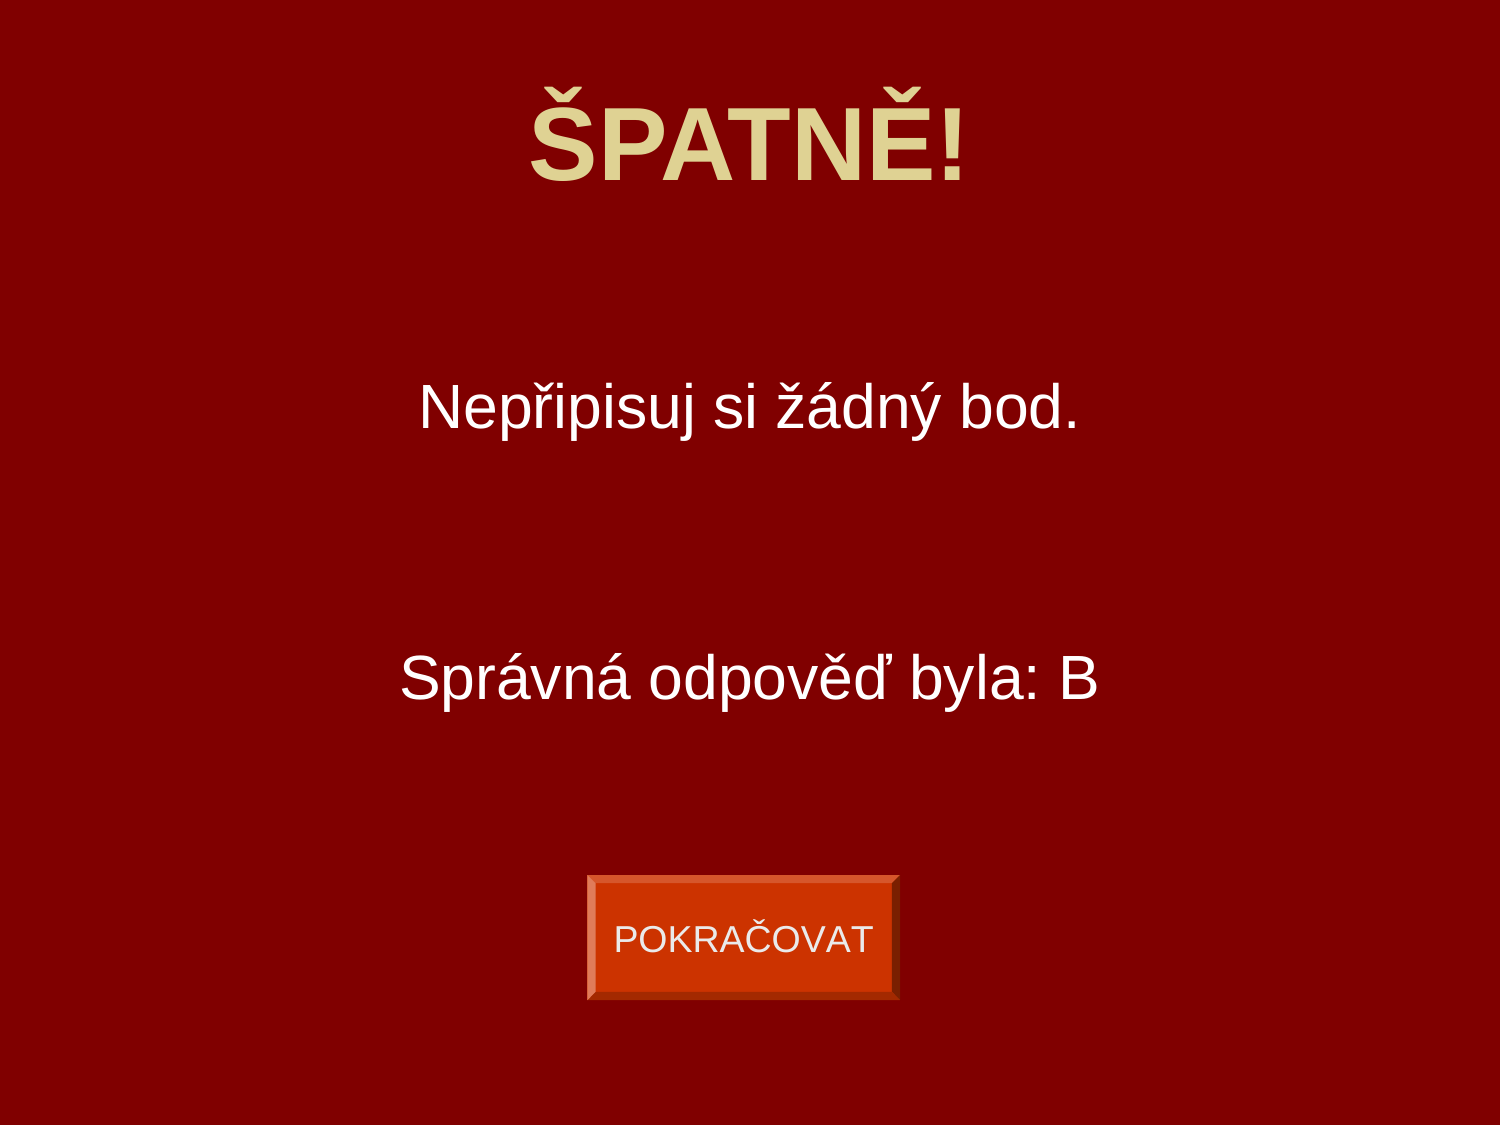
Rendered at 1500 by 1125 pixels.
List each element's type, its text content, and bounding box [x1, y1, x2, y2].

title ŠPATNĚ! [75, 45, 1426, 233]
text_box POKRAČOVAT [596, 884, 891, 991]
list Nepřipisuj si žádný bod. Správná odpověď byla: B [24, 262, 1476, 1006]
